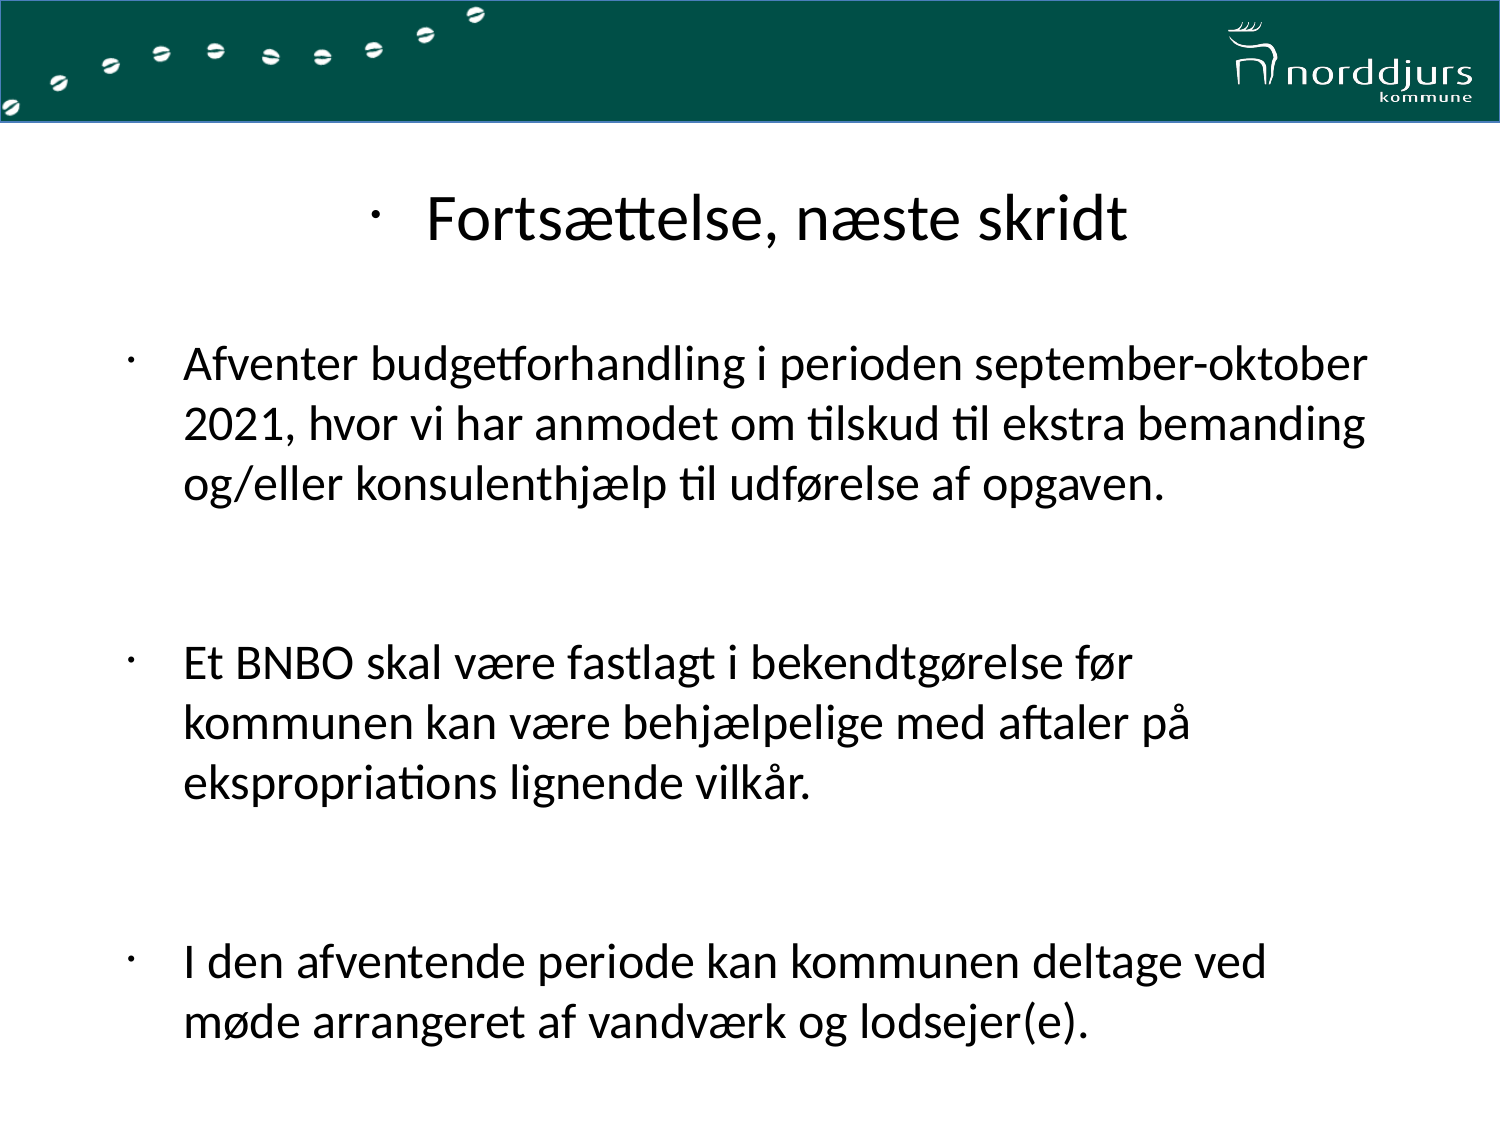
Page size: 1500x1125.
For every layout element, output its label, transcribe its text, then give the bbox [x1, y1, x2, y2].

list Afventer budgetforhandling i perioden september-oktober 2021, hvor vi har anmodet om tilskud til ekstra bemanding og/eller konsulenthjælp til udførelse af opgaven. Et BNBO skal være fastlagt i bekendtgørelse før kommunen kan være behjælpelige med aftaler på ekspropriations lignende vilkår. I den afventende periode kan kommunen deltage ved møde arrangeret af vandværk og lodsejer(e). [112, 322, 1388, 1048]
list Fortsættelse, næste skridt [112, 166, 1388, 305]
picture [296, 0, 528, 111]
picture [1228, 22, 1472, 102]
